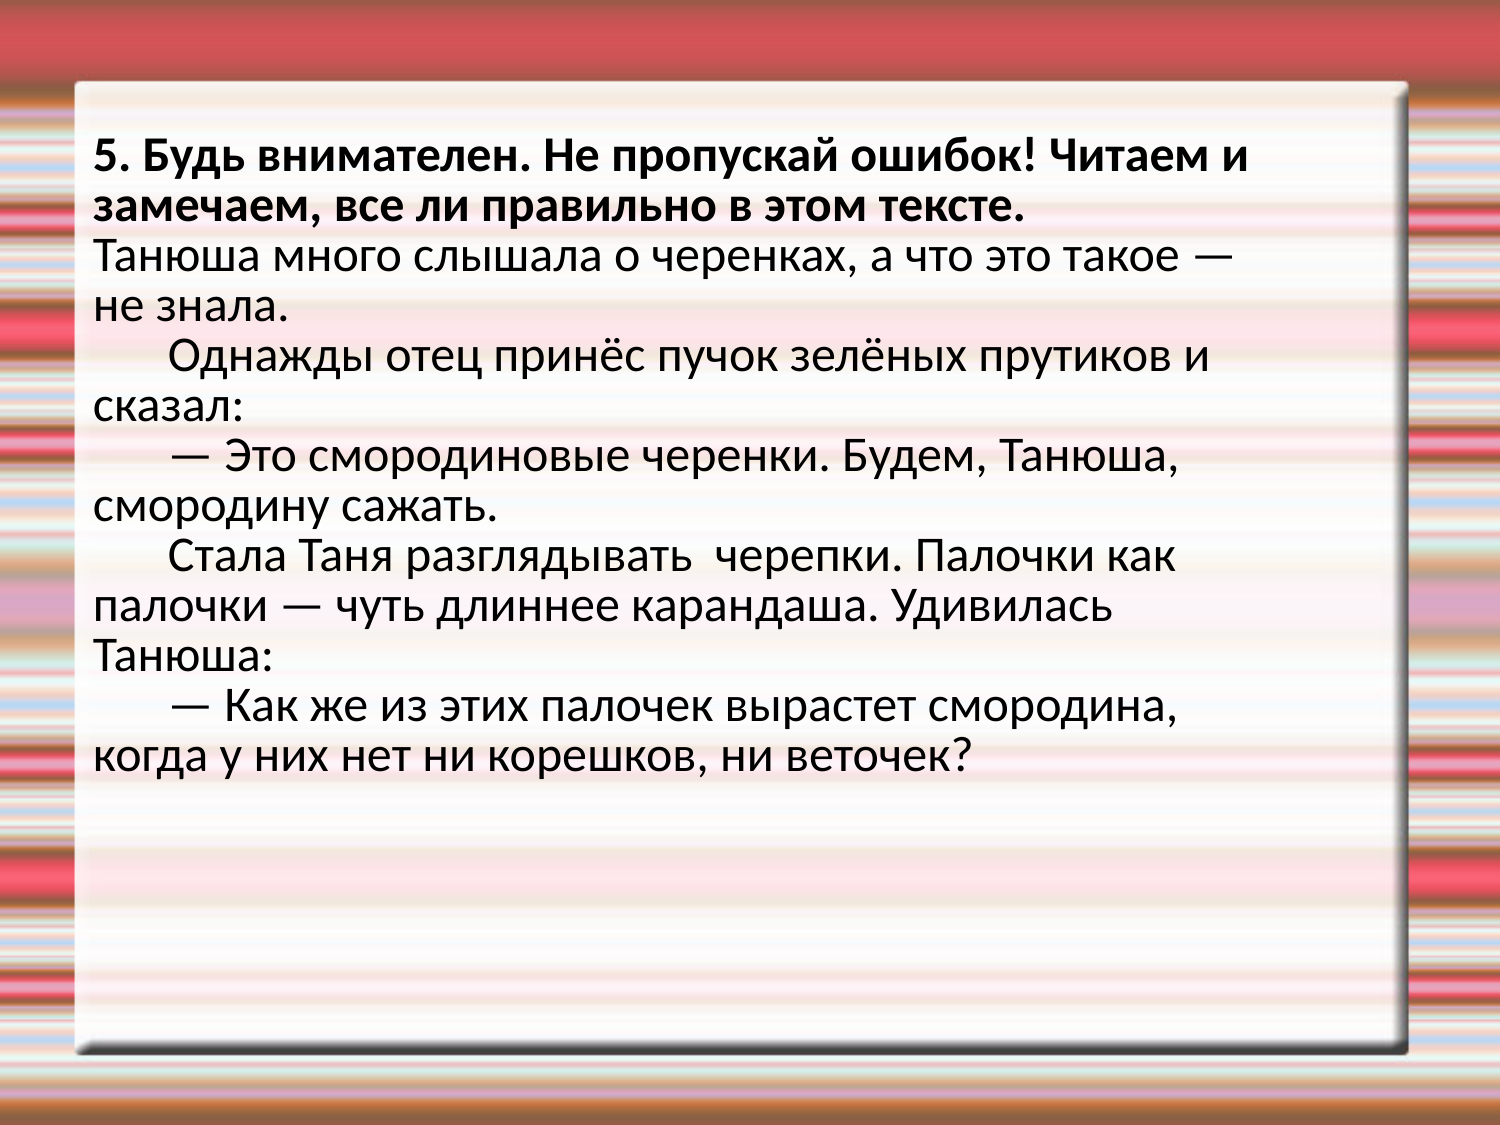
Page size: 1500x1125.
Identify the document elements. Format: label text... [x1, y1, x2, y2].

text_box 5. Будь внимателен. Не пропускай ошибок! Читаем и замечаем, все ли правильно в этом тексте. Танюша много слышала о черенках, а что это такое — не знала. Однажды отец принёс пучок зелёных прутиков и сказал: — Это смородиновые черенки. Будем, Танюша, смородину сажать. Стала Таня разглядывать черепки. Палочки как палочки — чуть длиннее карандаша. Удивилась Танюша: — Как же из этих палочек вырастет смородина, когда у них нет ни корешков, ни веточек? [78, 126, 1307, 792]
